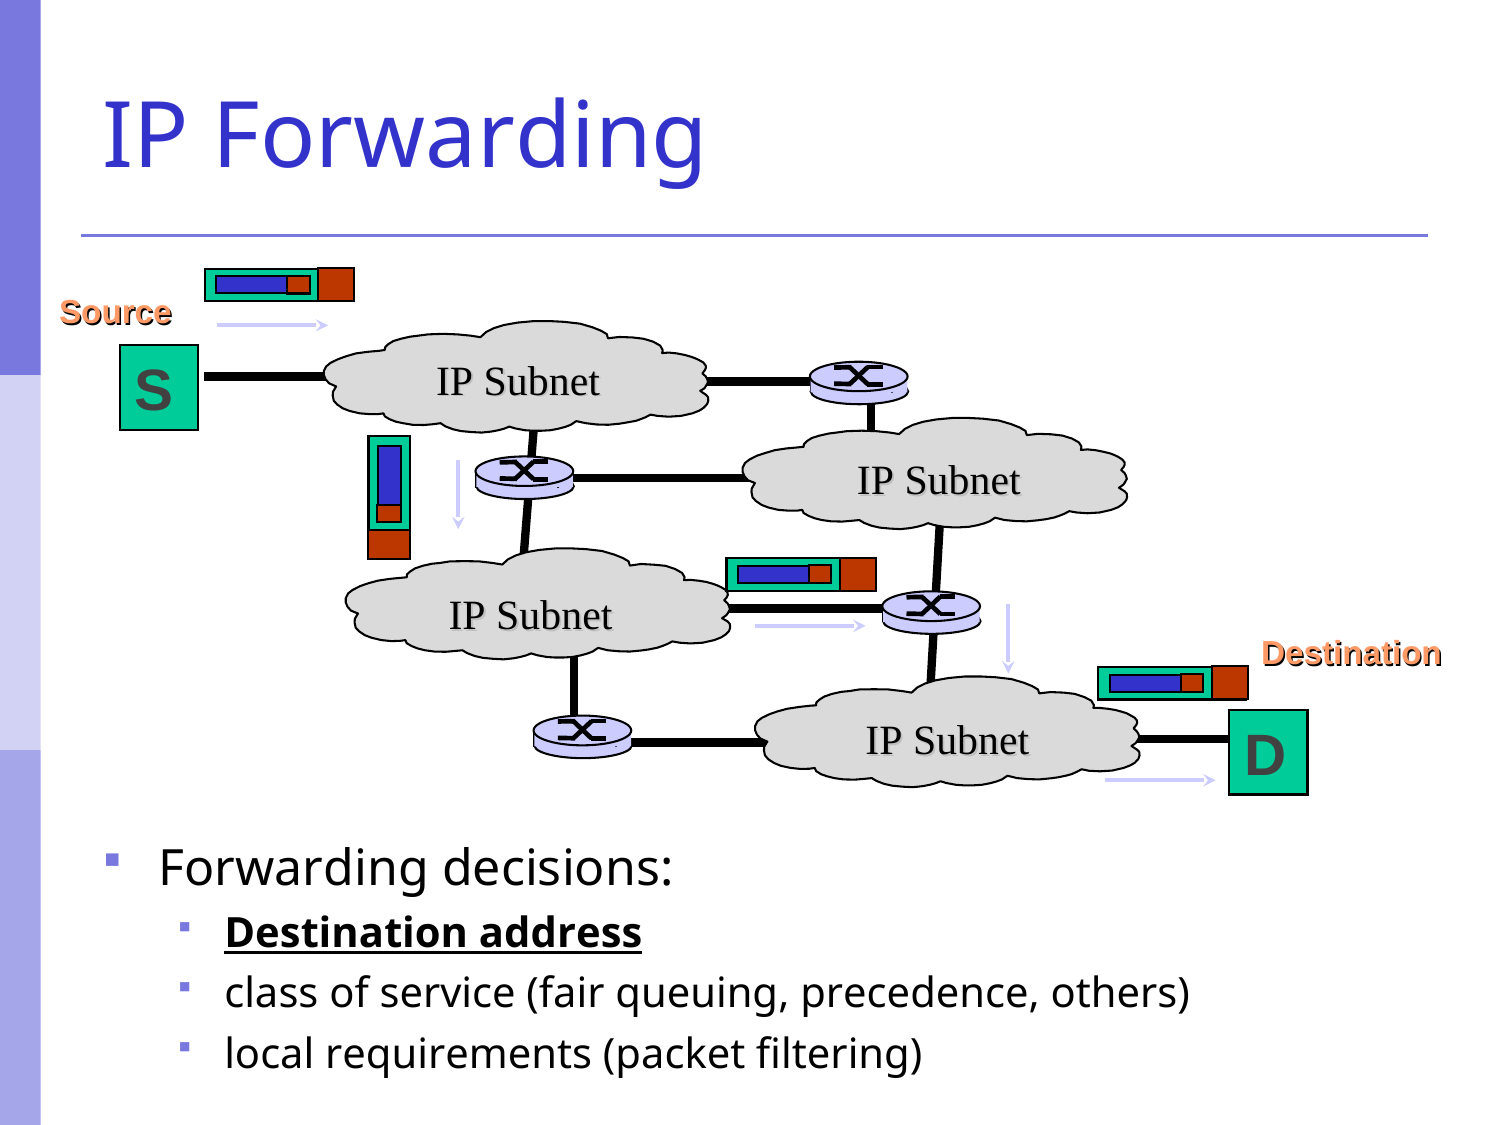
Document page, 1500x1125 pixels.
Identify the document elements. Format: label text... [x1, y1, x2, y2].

text_box [1098, 666, 1248, 700]
text_box [204, 268, 355, 302]
text_box [323, 321, 709, 433]
text_box [755, 676, 1140, 788]
text_box [882, 591, 981, 634]
text_box [345, 548, 731, 660]
text_box [533, 715, 632, 759]
text_box [839, 557, 876, 591]
text_box [742, 417, 1128, 530]
text_box IP Subnet [421, 346, 616, 411]
text_box D [1229, 709, 1308, 795]
text_box [809, 361, 909, 405]
text_box [1110, 674, 1203, 692]
text_box IP Subnet [842, 445, 1036, 511]
text_box [367, 436, 411, 560]
list Forwarding decisions: Destination address class of service (fair queuing, precedence, others) local requirements (packet filtering) [87, 827, 1363, 1125]
text_box [738, 565, 831, 583]
text_box Source [44, 283, 187, 338]
text_box [475, 456, 574, 500]
title IP Forwarding [87, 37, 1363, 225]
text_box IP Subnet [850, 705, 1045, 771]
text_box IP Subnet [433, 580, 628, 646]
text_box Destination [1246, 624, 1457, 679]
text_box [377, 446, 401, 522]
text_box S [120, 345, 199, 430]
